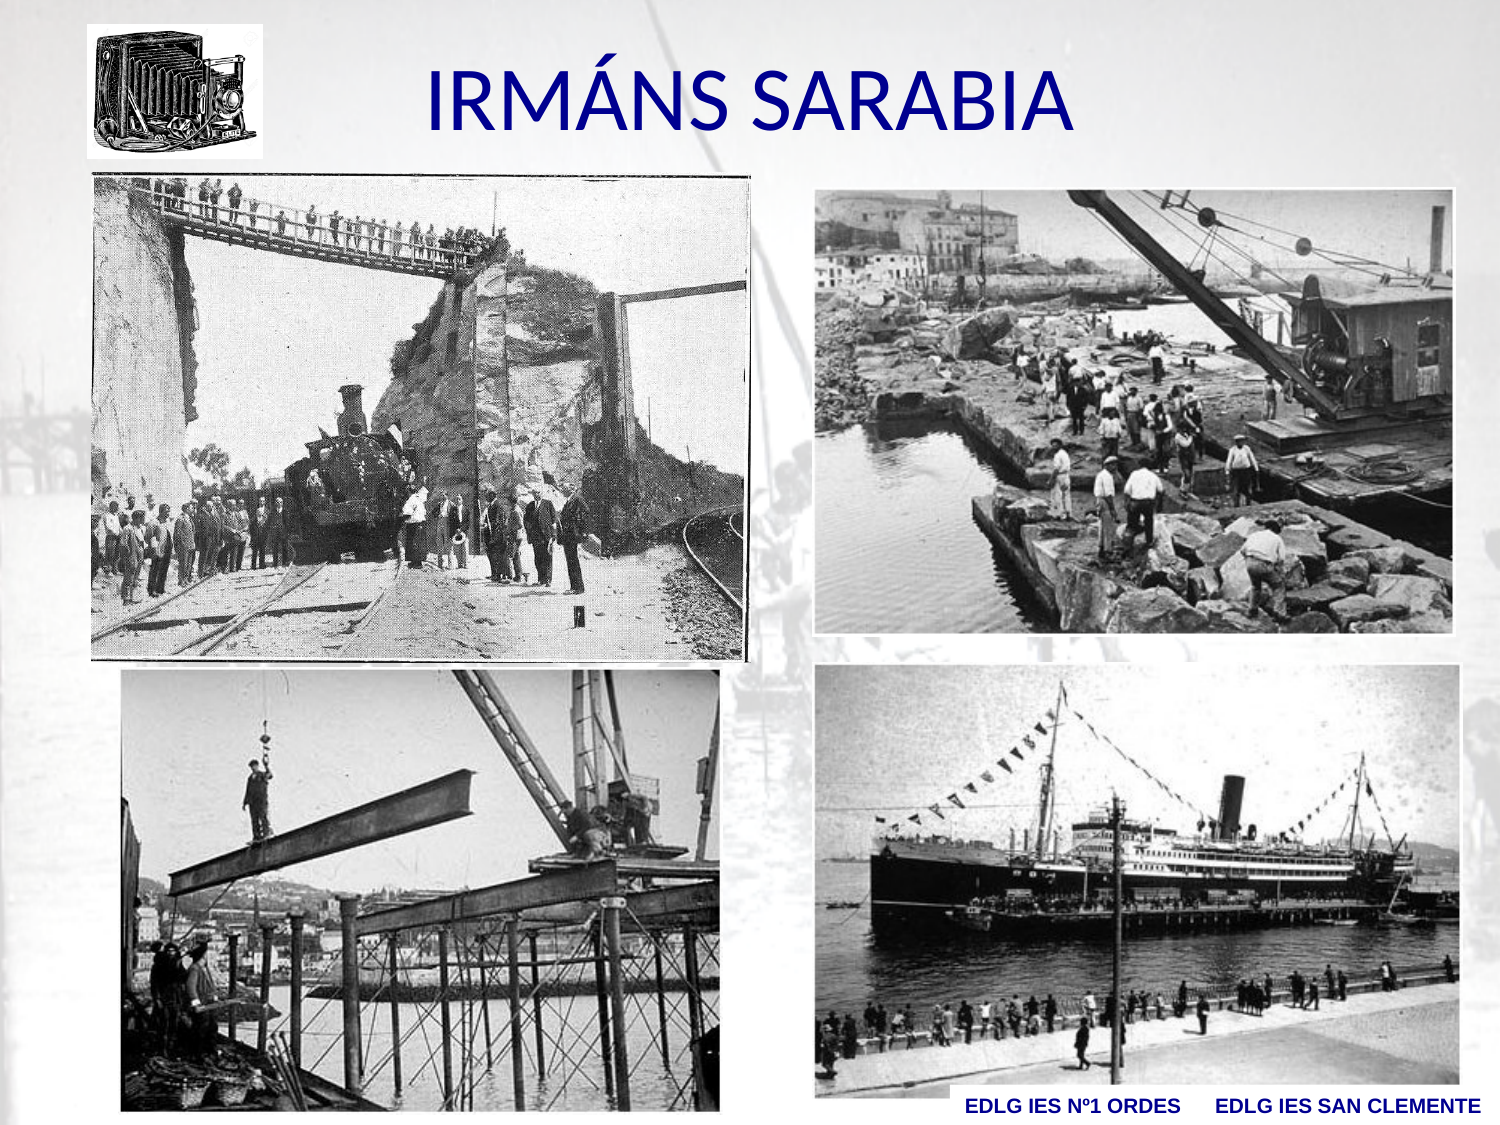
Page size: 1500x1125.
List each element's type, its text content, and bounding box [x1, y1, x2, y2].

title IRMÁNS SARABIA [75, 0, 1426, 188]
picture [87, 24, 263, 159]
picture [0, 0, 1500, 1125]
text_box EDLG IES Nº1 ORDES EDLG IES SAN CLEMENTE [949, 1084, 1500, 1125]
